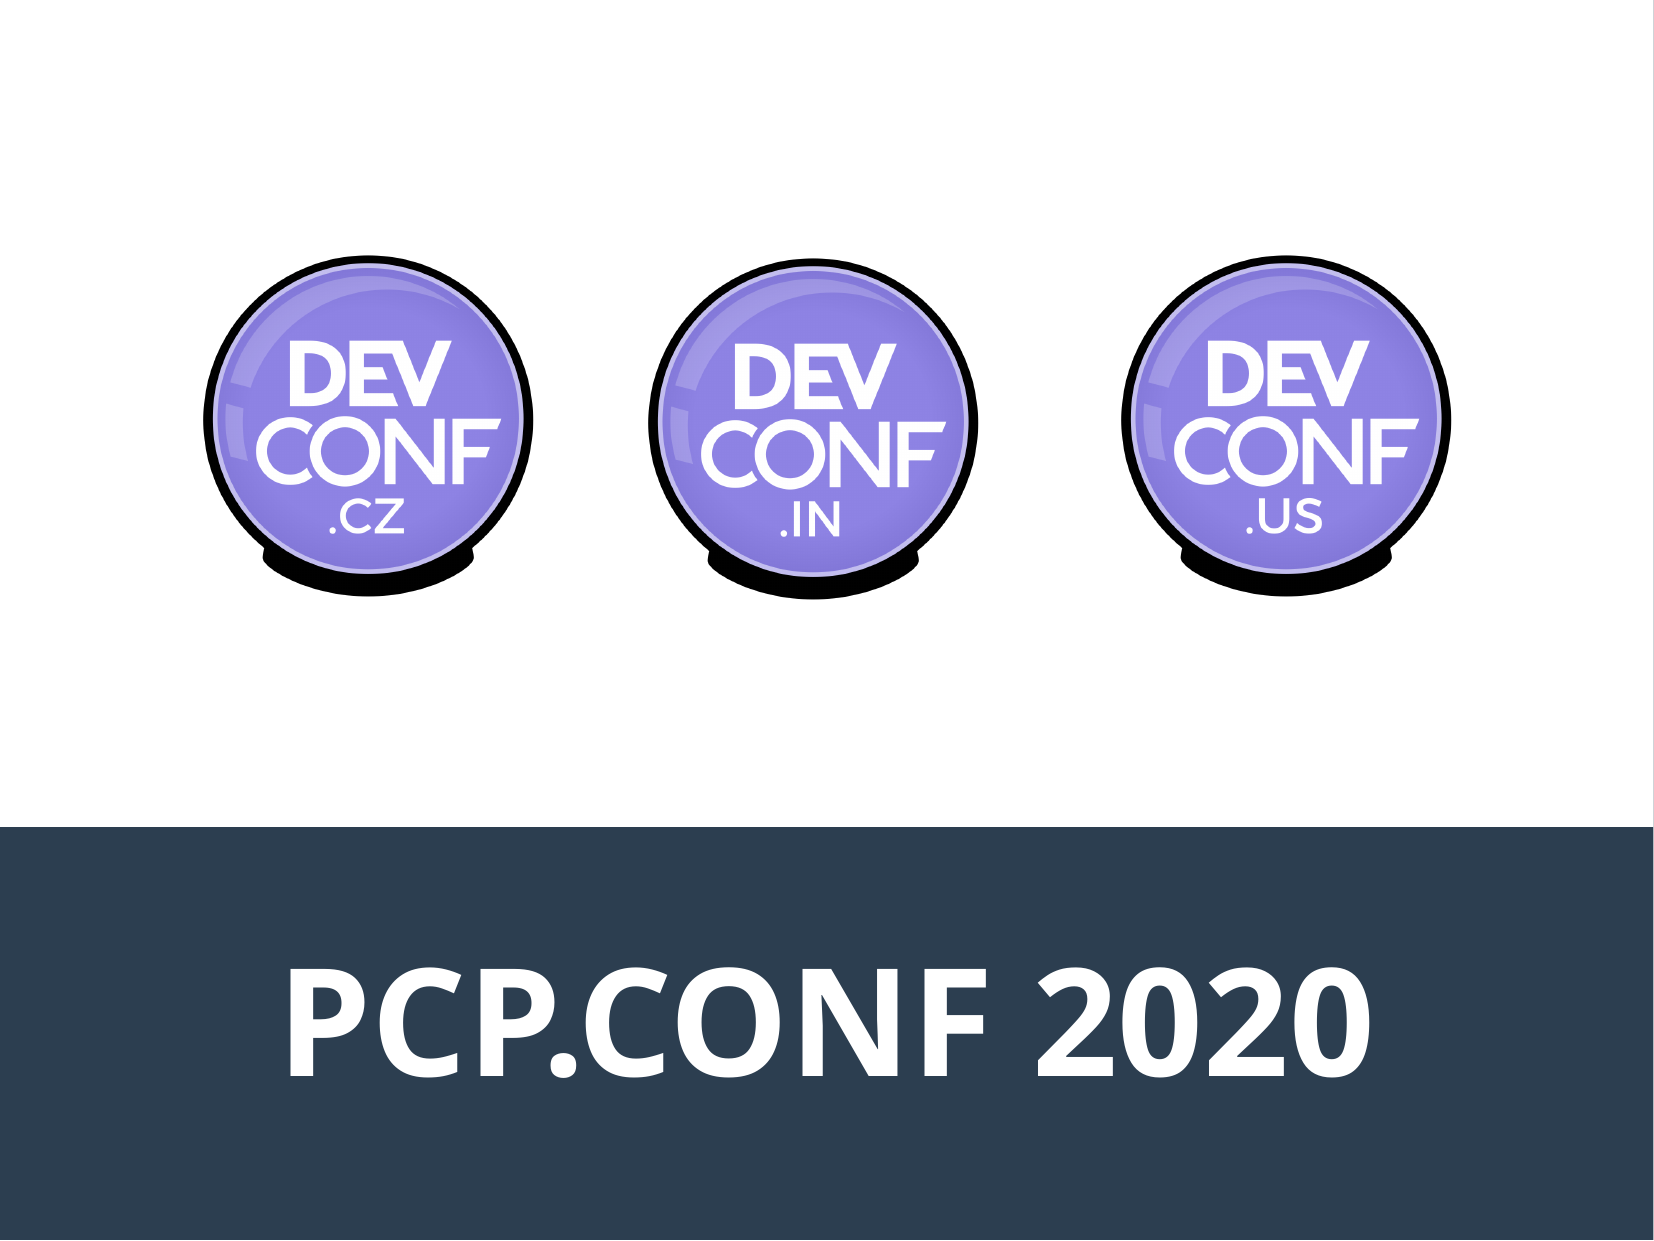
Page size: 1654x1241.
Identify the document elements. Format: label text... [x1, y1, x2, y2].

picture [625, 239, 1001, 615]
picture [180, 236, 556, 612]
picture [1098, 236, 1474, 612]
subtitle PCP.CONF 2020 [59, 856, 1595, 1182]
